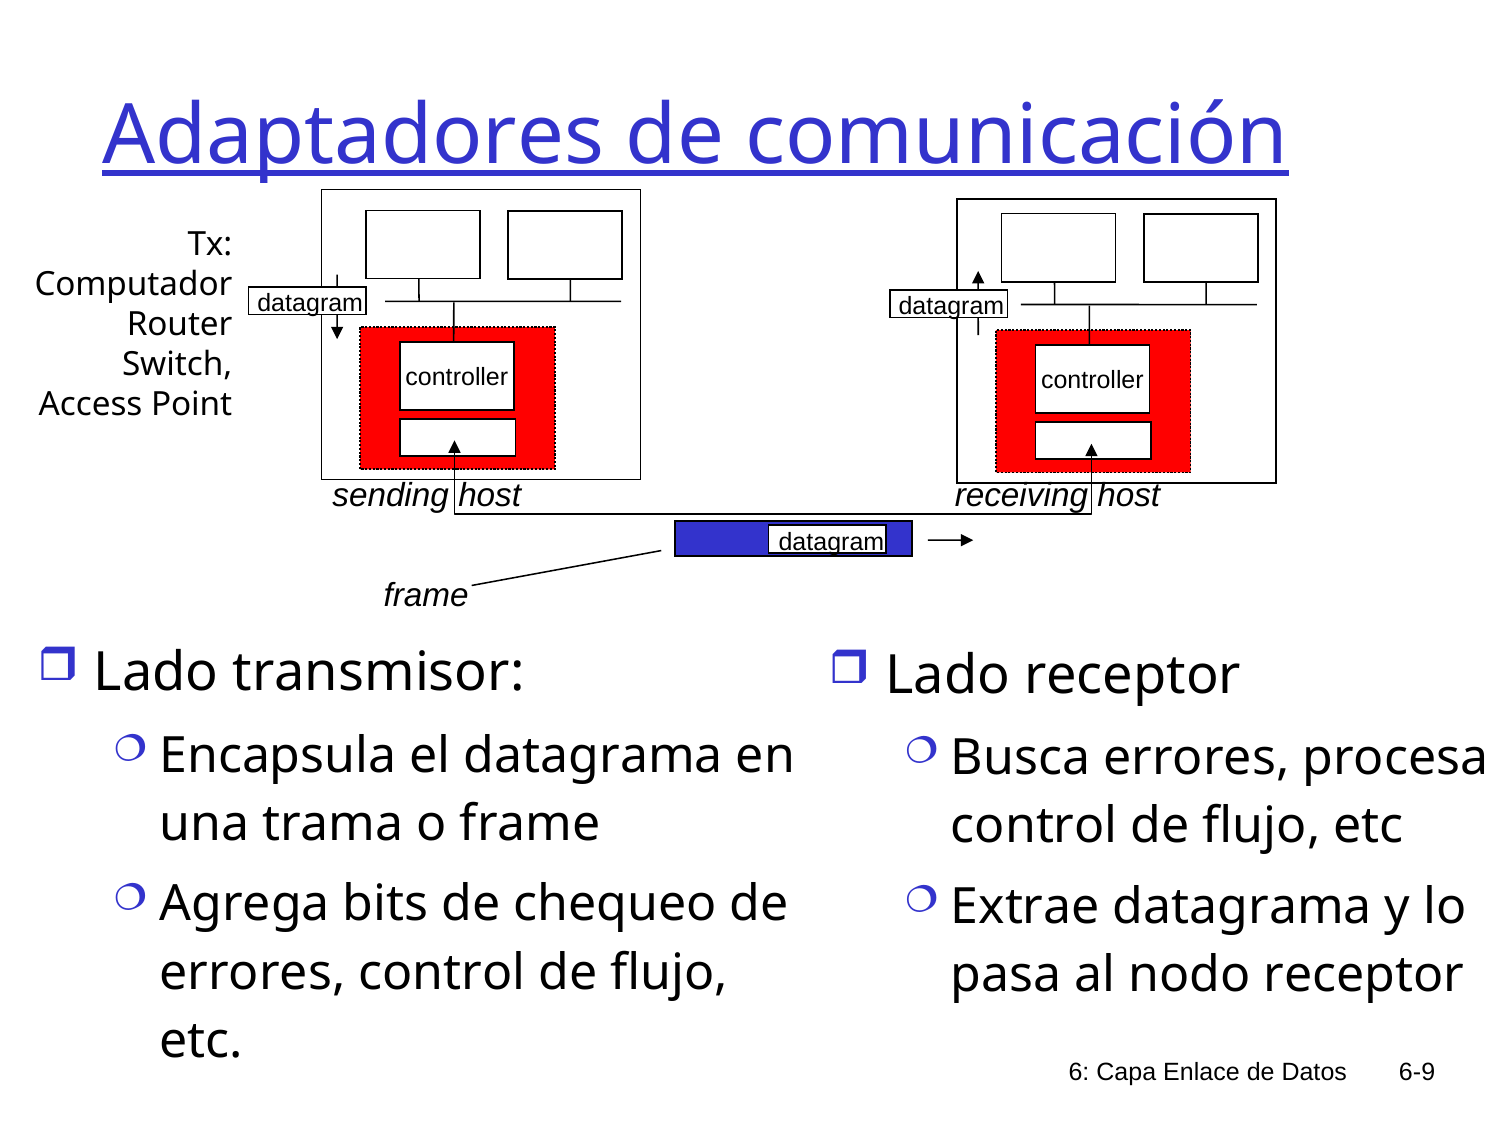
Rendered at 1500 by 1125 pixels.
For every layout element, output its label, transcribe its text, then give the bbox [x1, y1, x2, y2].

text_box sending host [317, 465, 537, 521]
list Lado receptor Busca errores, procesa control de flujo, etc Extrae datagrama y lo pasa al nodo receptor [828, 635, 1500, 1110]
text_box frame [368, 565, 484, 621]
text_box datagram [242, 279, 378, 325]
text_box receiving host [940, 465, 1176, 521]
text_box [675, 520, 763, 556]
list Lado transmisor: Encapsula el datagrama en una trama o frame Agrega bits de chequeo de errores, control de flujo, etc. [37, 632, 826, 1089]
text_box controller [1035, 344, 1150, 414]
text_box [900, 520, 913, 556]
text_box receiving host [940, 465, 1091, 513]
text_box controller [399, 341, 514, 410]
text_box [321, 189, 641, 480]
title Adaptadores de comunicación [87, 37, 1363, 225]
text_box datagram [763, 517, 900, 563]
text_box sending host [455, 465, 537, 513]
text_box Tx: Computador Router Switch, Access Point [19, 214, 248, 430]
text_box [957, 198, 1277, 483]
text_box datagram [883, 282, 1020, 328]
